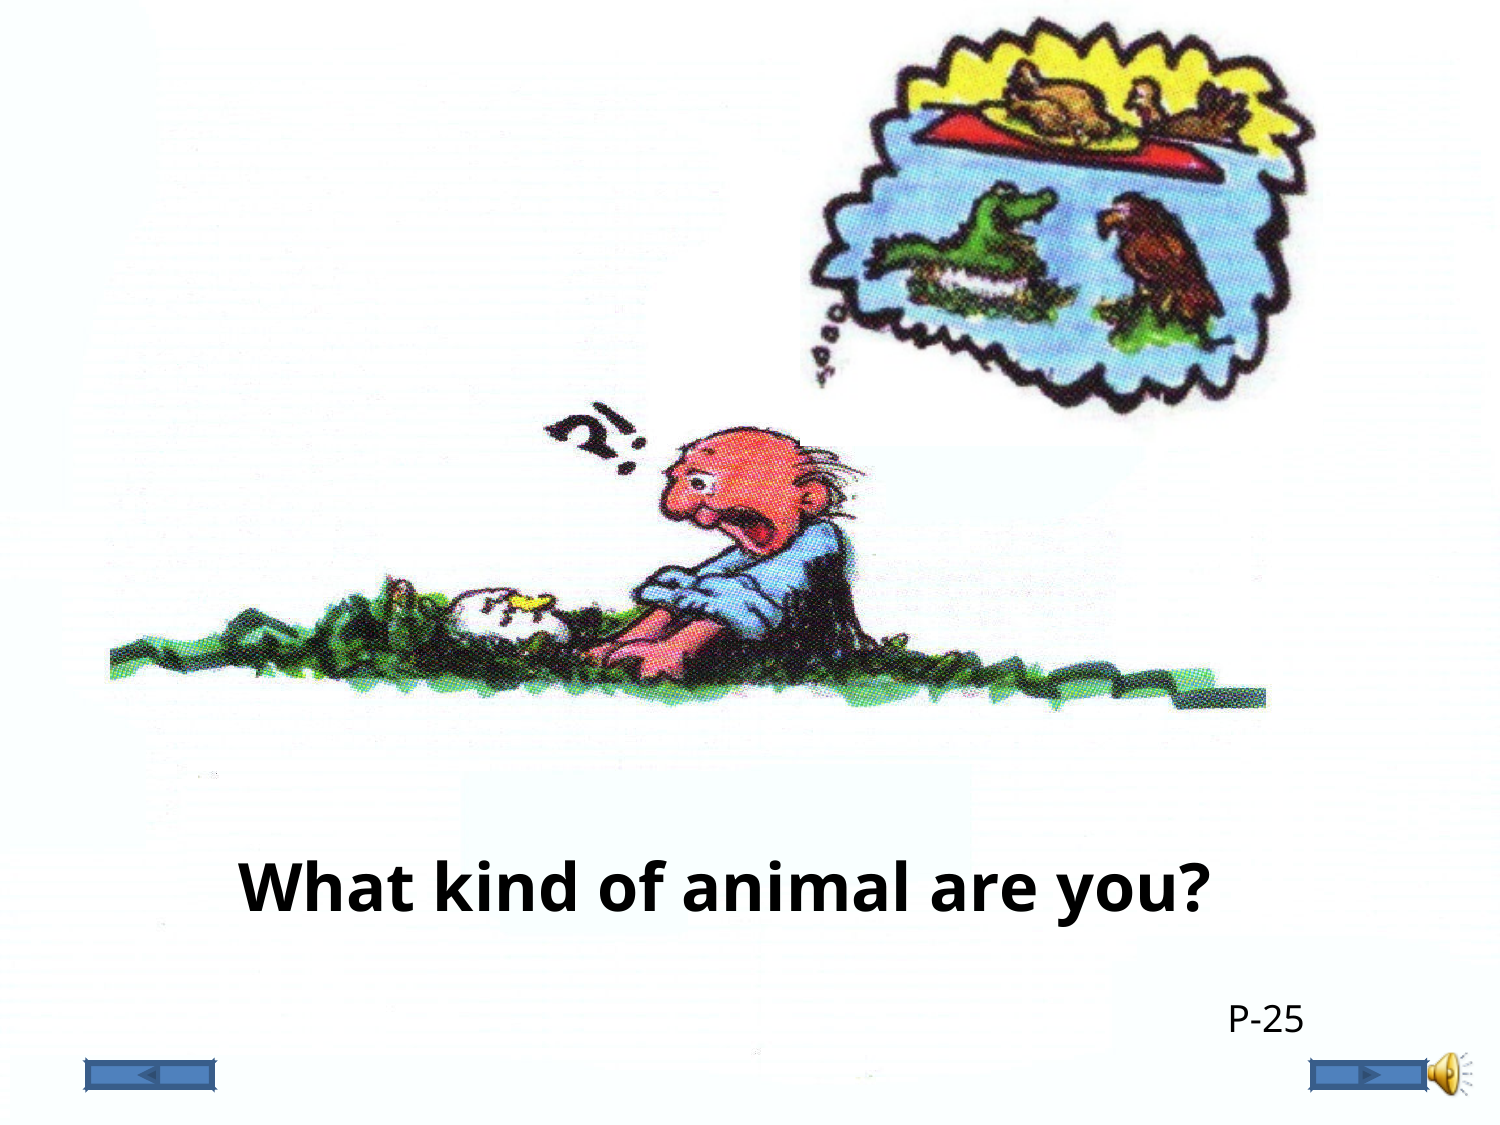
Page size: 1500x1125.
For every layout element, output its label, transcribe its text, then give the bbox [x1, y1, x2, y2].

text_box P-25 [1212, 987, 1375, 1048]
text_box [1313, 1062, 1426, 1088]
text_box What kind of animal are you? [74, 837, 1375, 933]
text_box [89, 1062, 213, 1088]
picture [0, 0, 1500, 1125]
